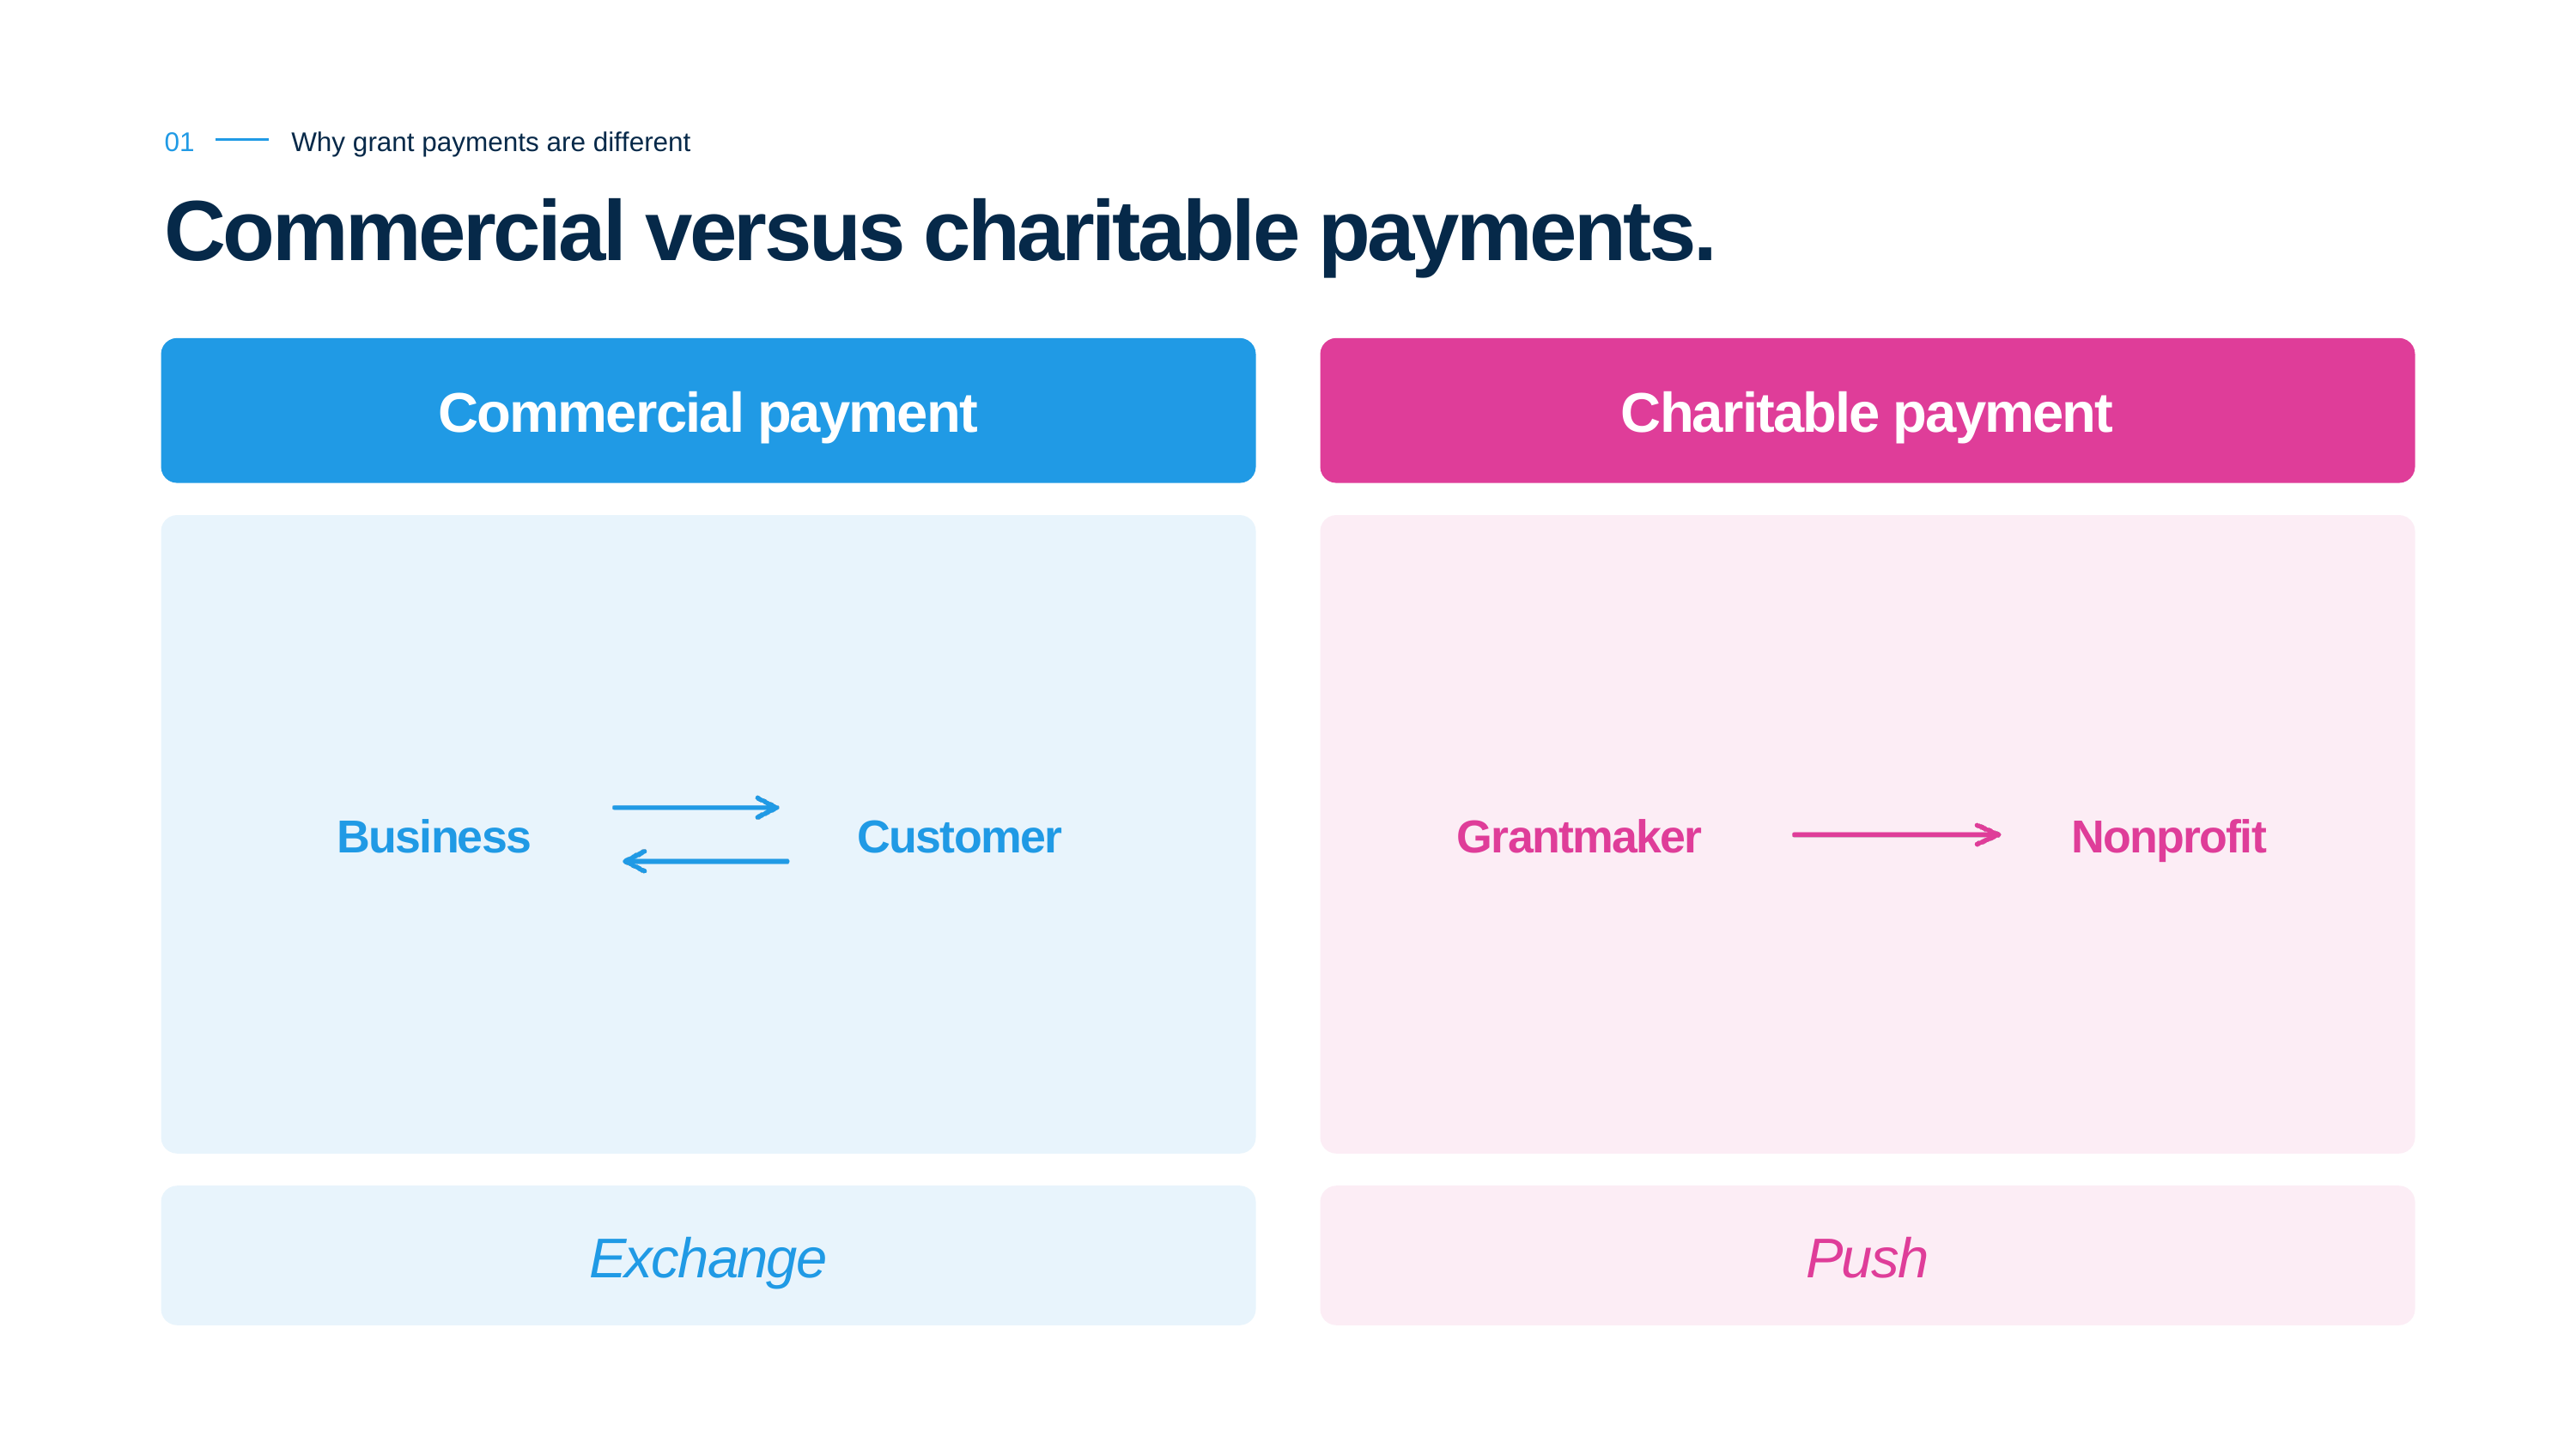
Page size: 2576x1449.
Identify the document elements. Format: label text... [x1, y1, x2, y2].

text_box Push [1341, 1223, 2394, 1294]
text_box [1320, 1185, 2415, 1325]
text_box Grantmaker [1453, 807, 1761, 867]
text_box Customer [854, 807, 1107, 867]
text_box Nonprofit [2068, 807, 2304, 867]
text_box [1320, 337, 2415, 483]
picture [1786, 818, 2014, 851]
text_box [1320, 515, 2415, 1154]
text_box Commercial payment [185, 378, 1232, 448]
text_box Why grant payments are different [288, 123, 851, 161]
picture [606, 792, 795, 822]
text_box [161, 1185, 1256, 1325]
picture [606, 846, 795, 876]
text_box 01 [161, 123, 208, 161]
text_box Exchange [182, 1223, 1235, 1294]
text_box [161, 337, 1256, 483]
text_box [161, 515, 1256, 1154]
text_box Commercial versus charitable payments. [161, 179, 2227, 285]
text_box Business [333, 807, 570, 867]
text_box Charitable payment [1344, 378, 2391, 448]
